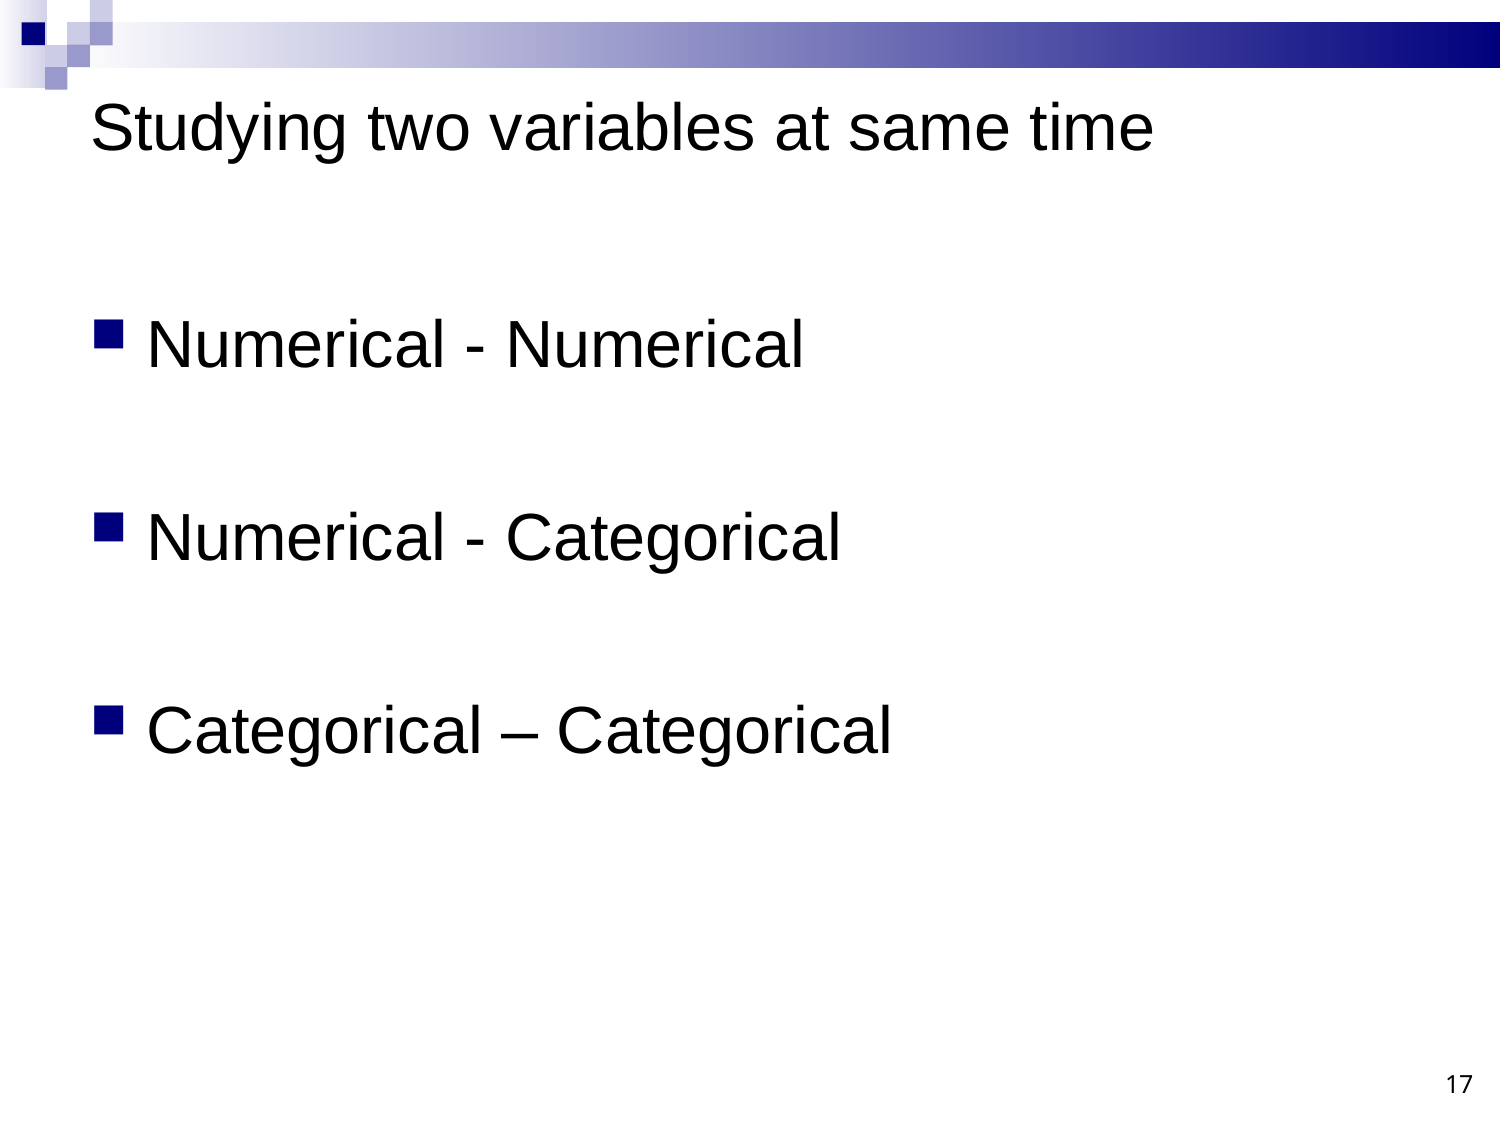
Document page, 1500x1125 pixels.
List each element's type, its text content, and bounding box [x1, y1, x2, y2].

text_box <número> [1139, 1070, 1489, 1110]
title Studying two variables at same time [75, 75, 1426, 173]
list Numerical - Numerical Numerical - Categorical Categorical – Categorical [75, 196, 1426, 1065]
